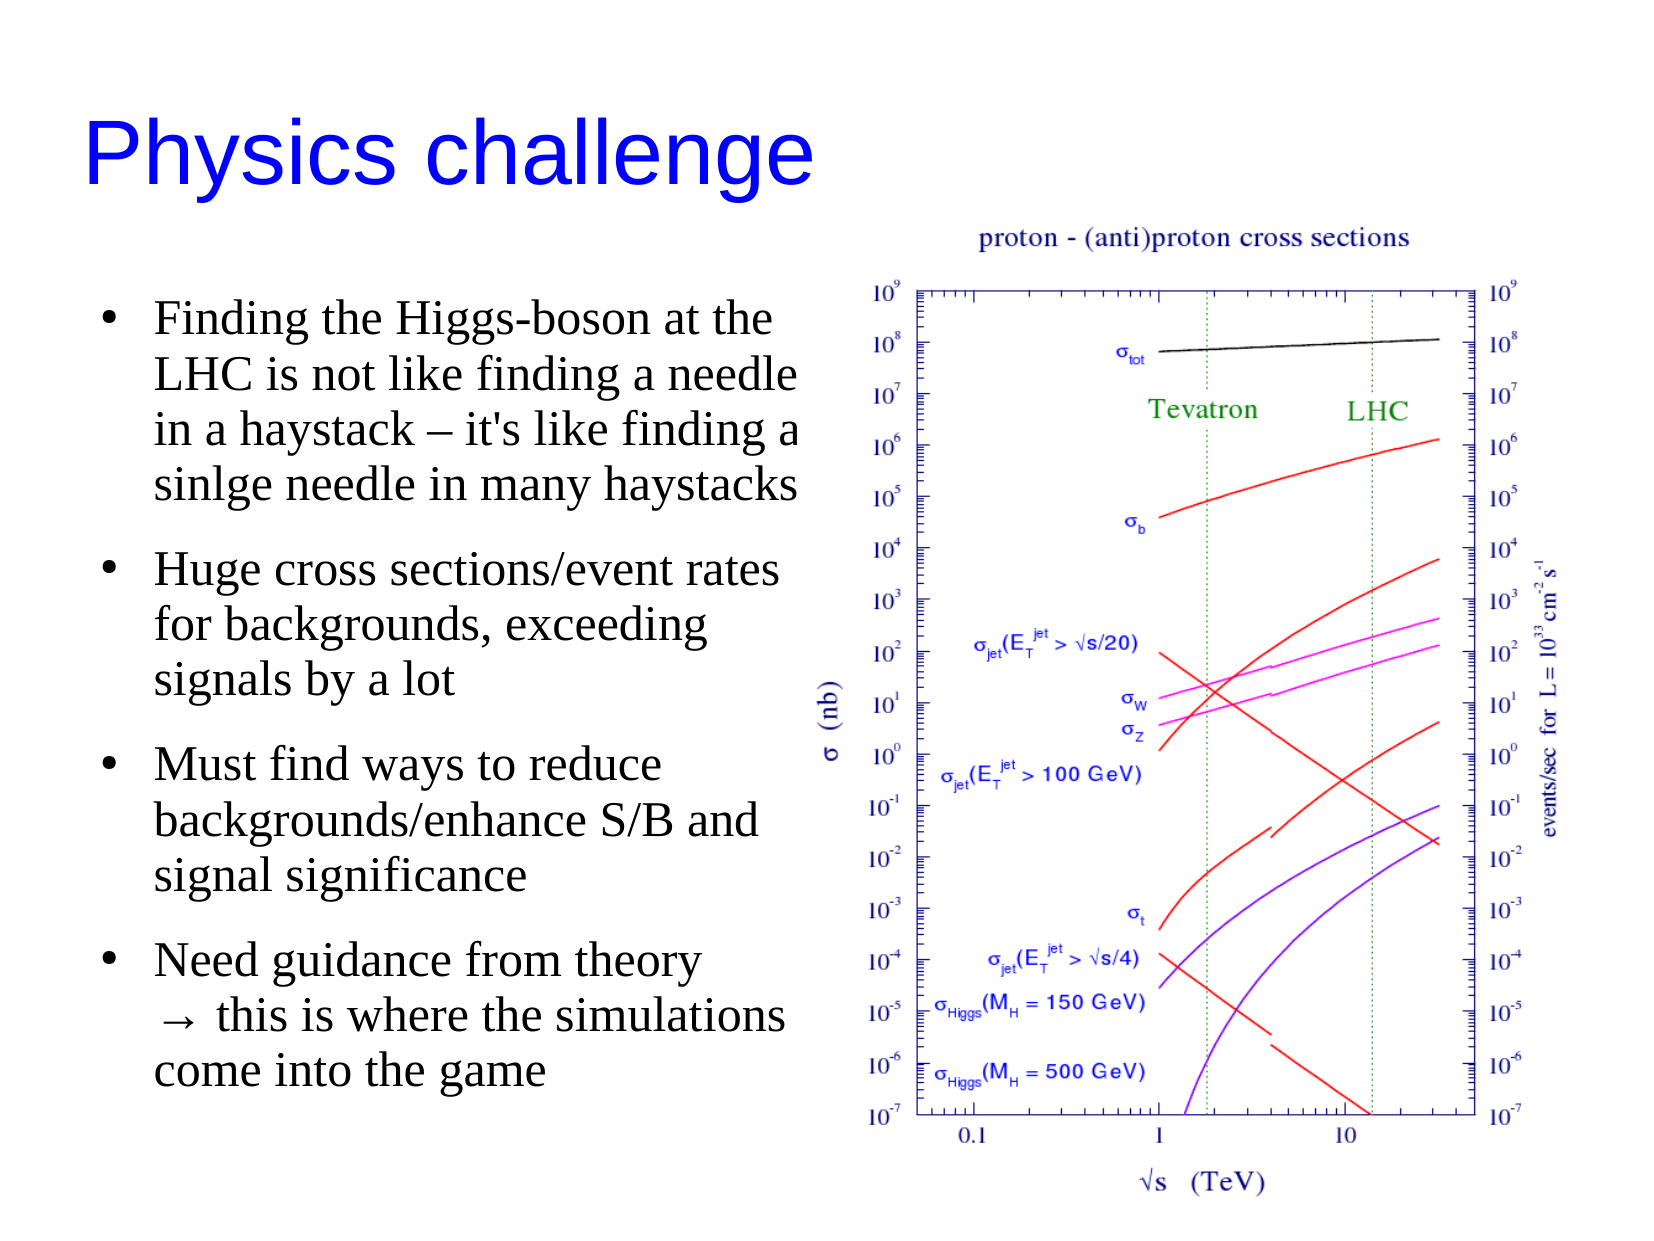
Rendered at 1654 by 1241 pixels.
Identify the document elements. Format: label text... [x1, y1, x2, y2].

picture [797, 214, 1595, 1211]
title Physics challenge [82, 49, 1571, 257]
list Finding the Higgs-boson at the LHC is not like finding a needle in a haystack – it's like finding a sinlge needle in many haystacks Huge cross sections/event rates for backgrounds, exceeding signals by a lot Must find ways to reduce backgrounds/enhance S/B and signal significance Need guidance from theory → this is where the simulations come into the game [82, 290, 797, 1165]
